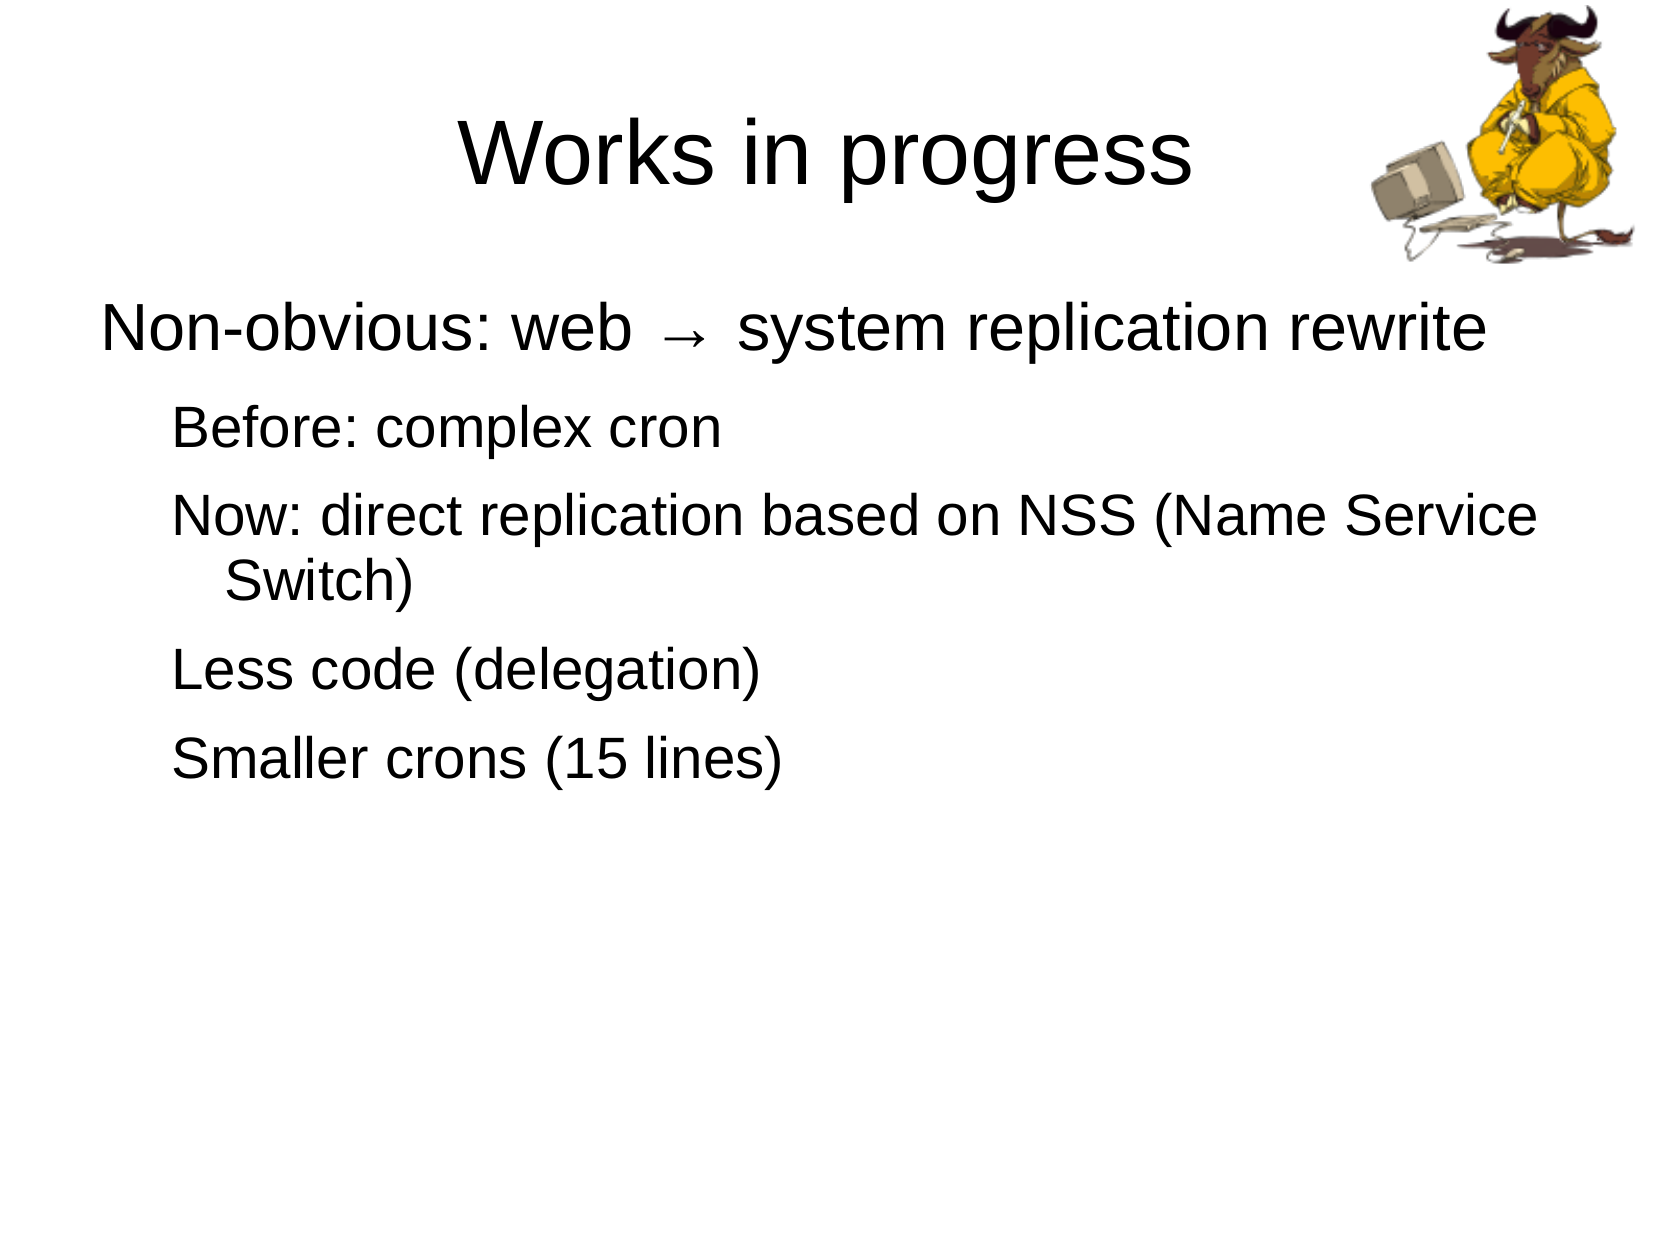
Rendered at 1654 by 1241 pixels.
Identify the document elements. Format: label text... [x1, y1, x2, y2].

title Works in progress [82, 56, 1571, 250]
picture [1345, 5, 1654, 266]
list Non-obvious: web → system replication rewrite Before: complex cron Now: direct replication based on NSS (Name Service Switch) Less code (delegation) Smaller crons (15 lines) [82, 290, 1571, 1109]
